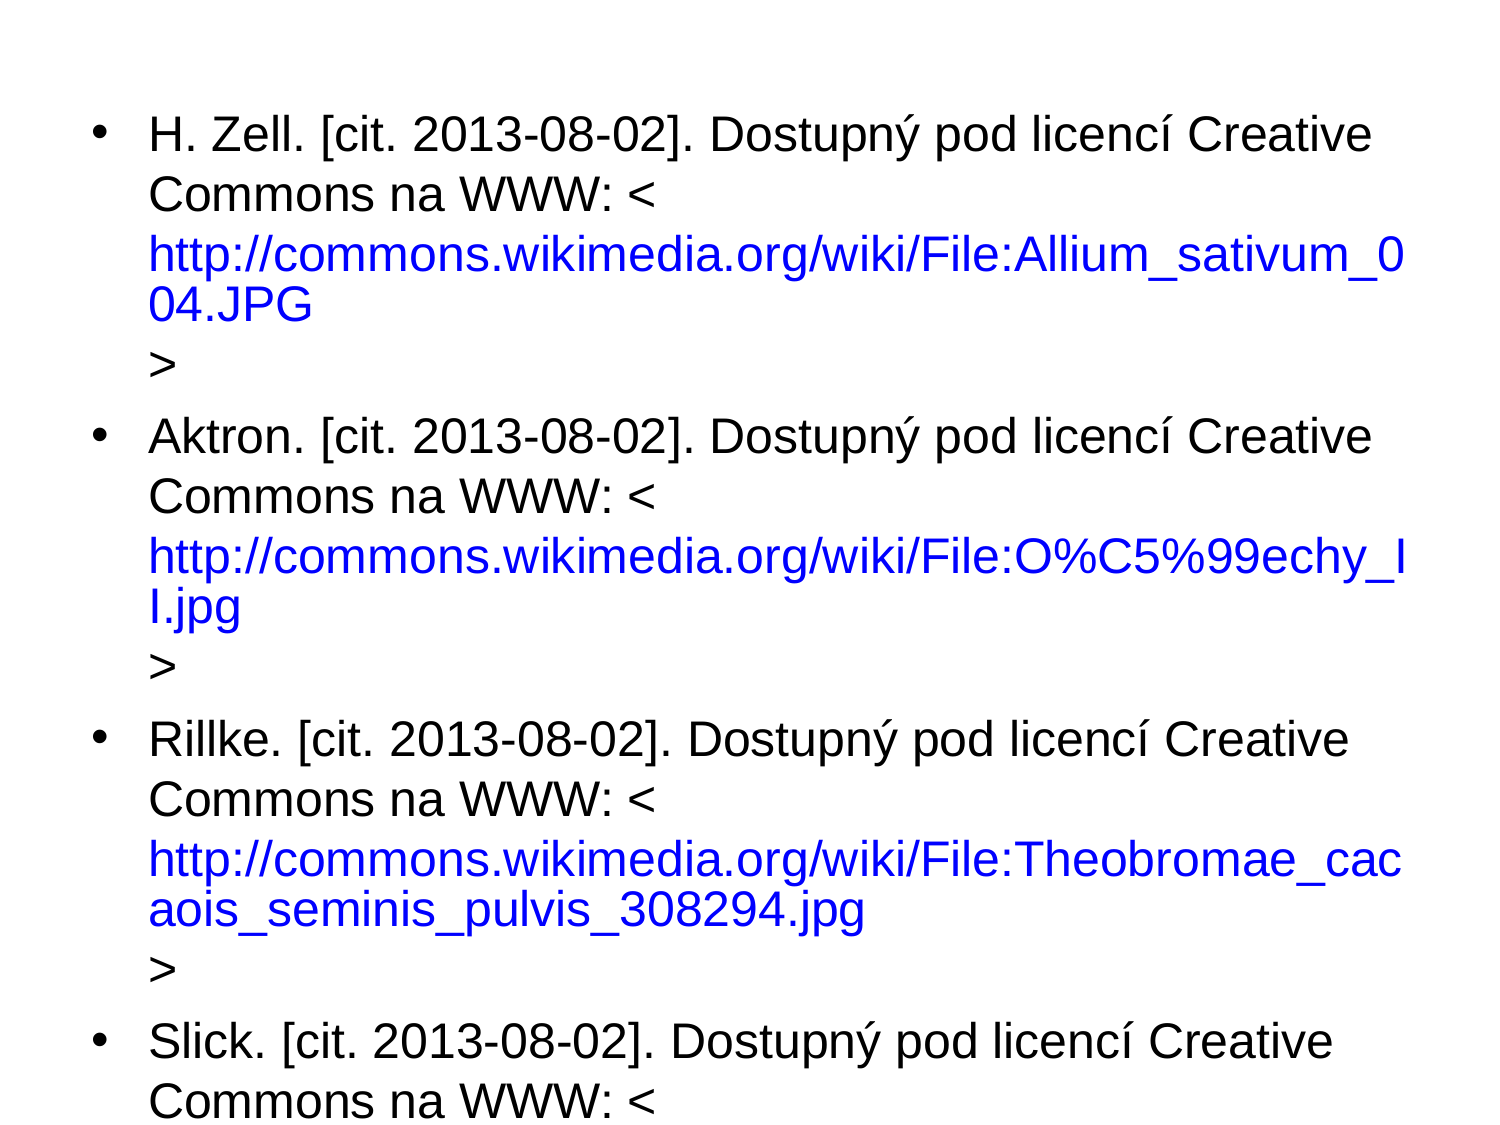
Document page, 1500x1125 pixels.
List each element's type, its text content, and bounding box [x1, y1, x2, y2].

list H. Zell. [cit. 2013-08-02]. Dostupný pod licencí Creative Commons na WWW: <http://commons.wikimedia.org/wiki/File:Allium_sativum_004.JPG> Aktron. [cit. 2013-08-02]. Dostupný pod licencí Creative Commons na WWW: <http://commons.wikimedia.org/wiki/File:O%C5%99echy_II.jpg> Rillke. [cit. 2013-08-02]. Dostupný pod licencí Creative Commons na WWW: <http://commons.wikimedia.org/wiki/File:Theobromae_cacaois_seminis_pulvis_308294.jpg> Slick. [cit. 2013-08-02]. Dostupný pod licencí Creative Commons na WWW: <http://commons.wikimedia.org/wiki/File:Nahrungsmittel_2012-07-08-9502.jpg> [76, 93, 1427, 1107]
